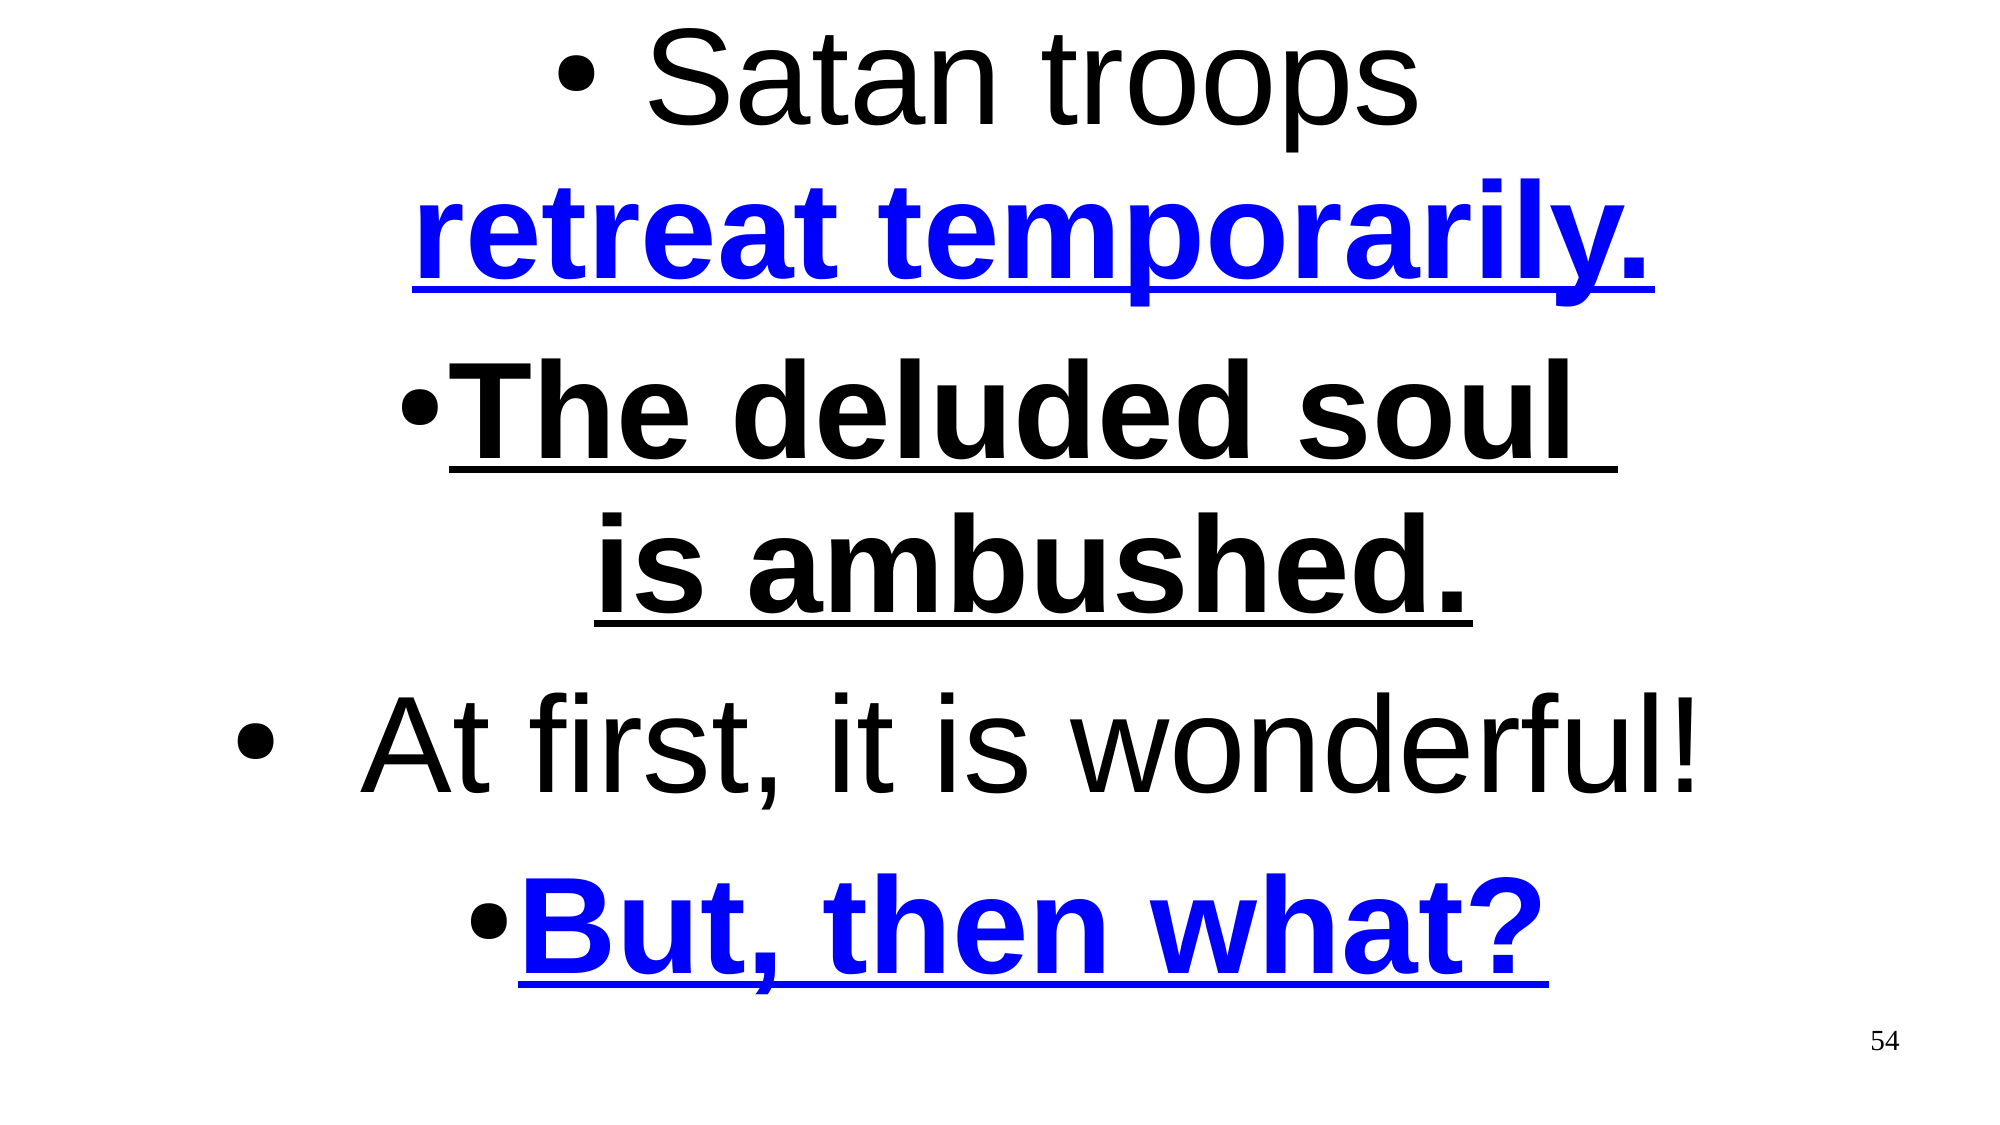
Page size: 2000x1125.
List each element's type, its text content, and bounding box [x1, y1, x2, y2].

list Satan troops retreat temporarily. The deluded soul is ambushed. At first, it is wonderful! But, then what? [0, 0, 1996, 1123]
